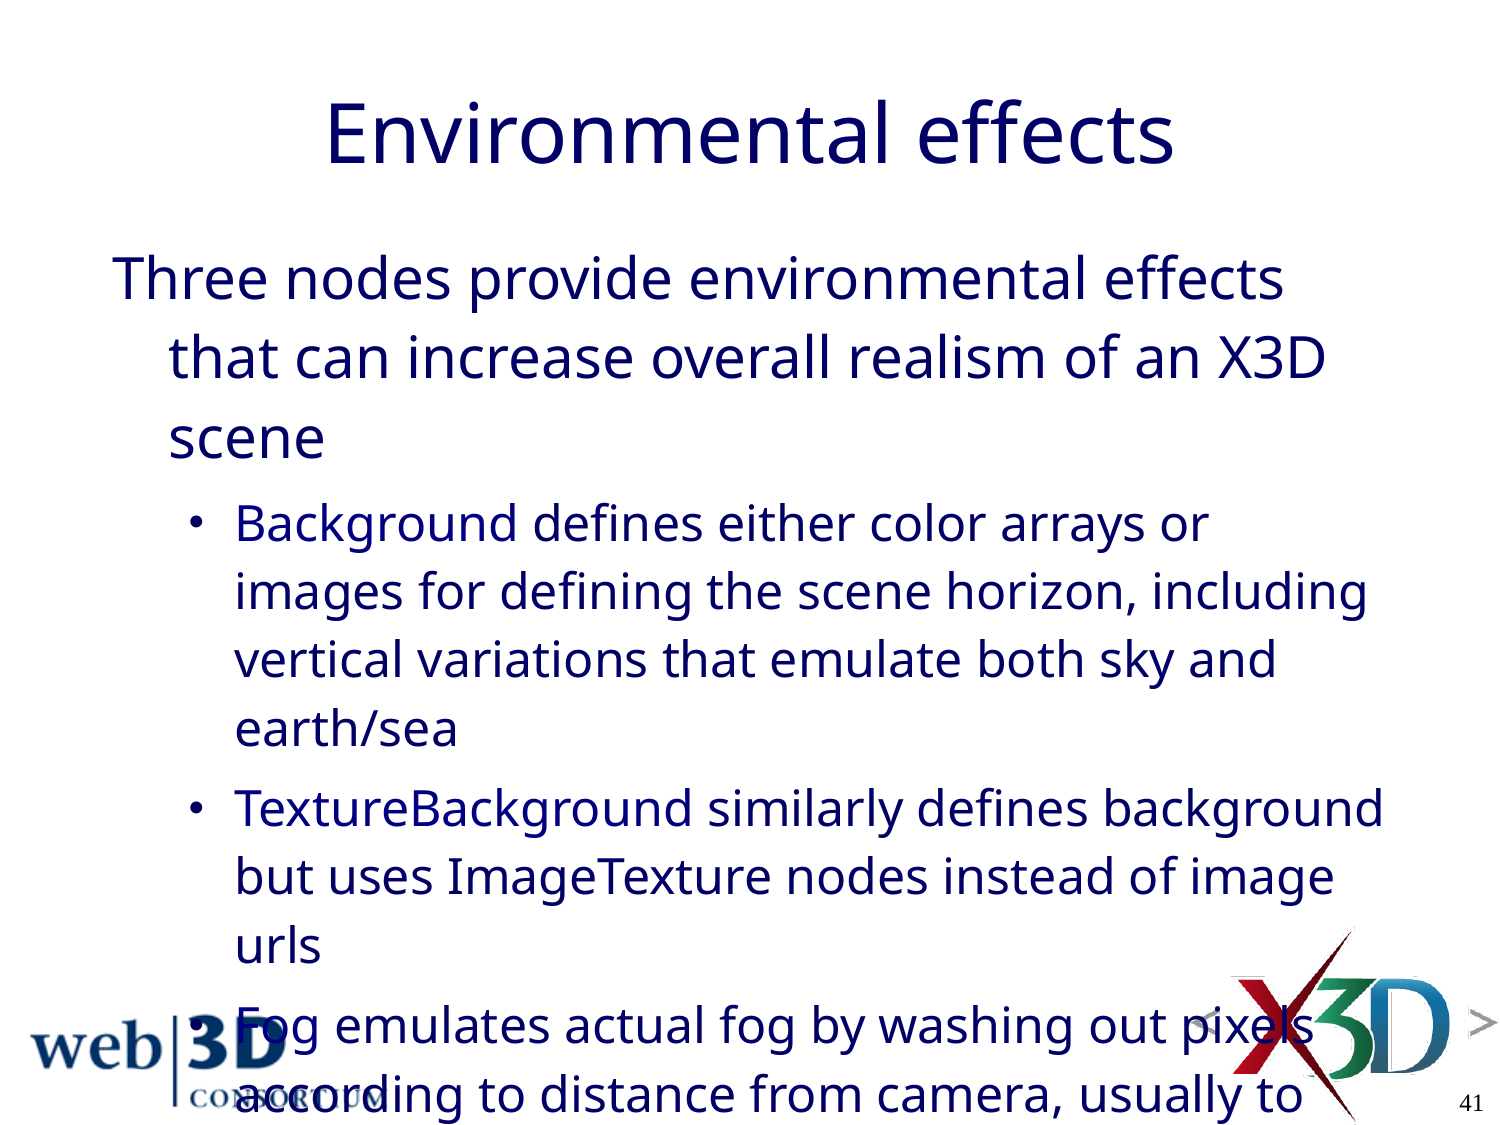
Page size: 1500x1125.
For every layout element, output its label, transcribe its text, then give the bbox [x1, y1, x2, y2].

list Three nodes provide environmental effects that can increase overall realism of an X3D scene Background defines either color arrays or images for defining the scene horizon, including vertical variations that emulate both sky and earth/sea TextureBackground similarly defines background but uses ImageTexture nodes instead of image urls Fog emulates actual fog by washing out pixels according to distance from camera, usually to match color (or blackness) of the background Helpful techniques to improve scene realism [112, 237, 1388, 986]
picture [1187, 926, 1500, 1125]
picture [12, 998, 413, 1118]
picture [1189, 1019, 1203, 1040]
title Environmental effects [112, 44, 1388, 218]
